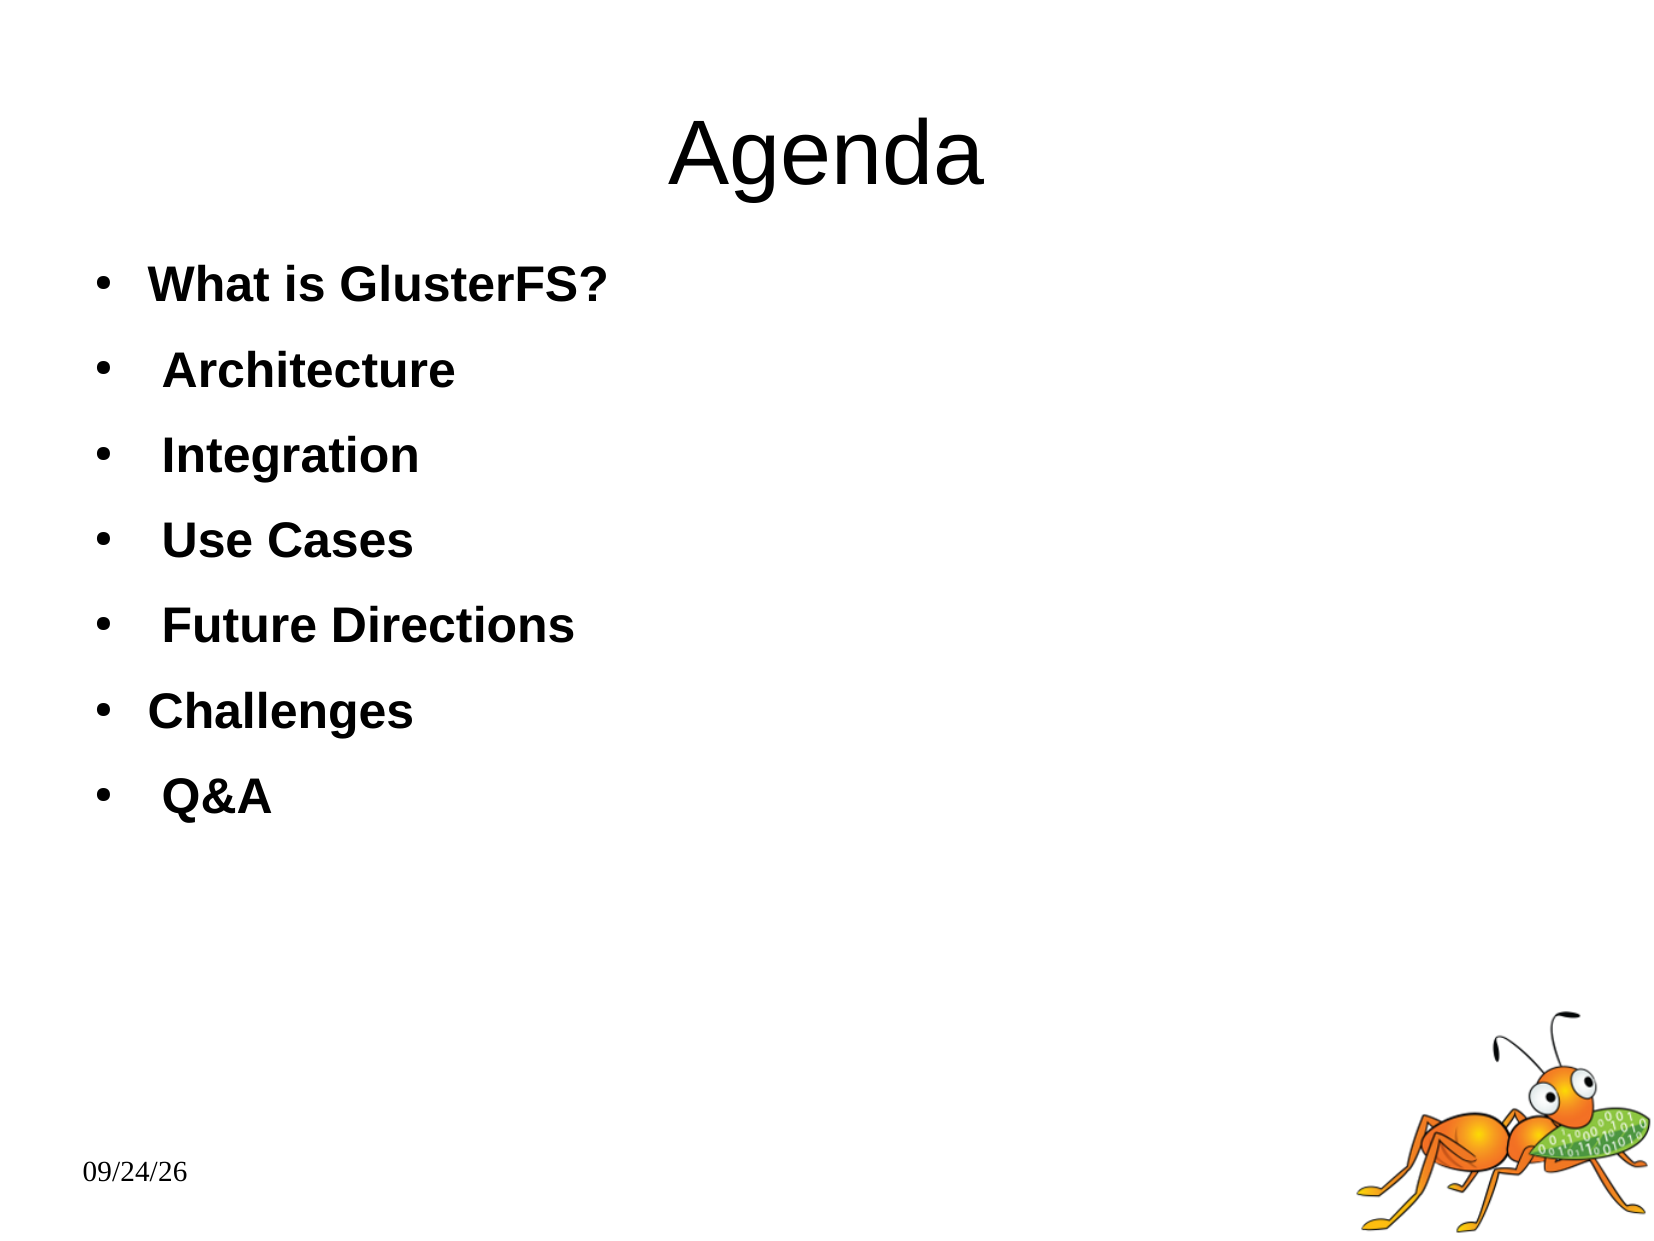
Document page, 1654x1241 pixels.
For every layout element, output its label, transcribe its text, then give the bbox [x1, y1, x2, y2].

title Agenda [82, 49, 1571, 257]
list What is GlusterFS? Architecture Integration Use Cases Future Directions Challenges Q&A [76, 256, 1565, 961]
picture [1353, 1009, 1654, 1235]
